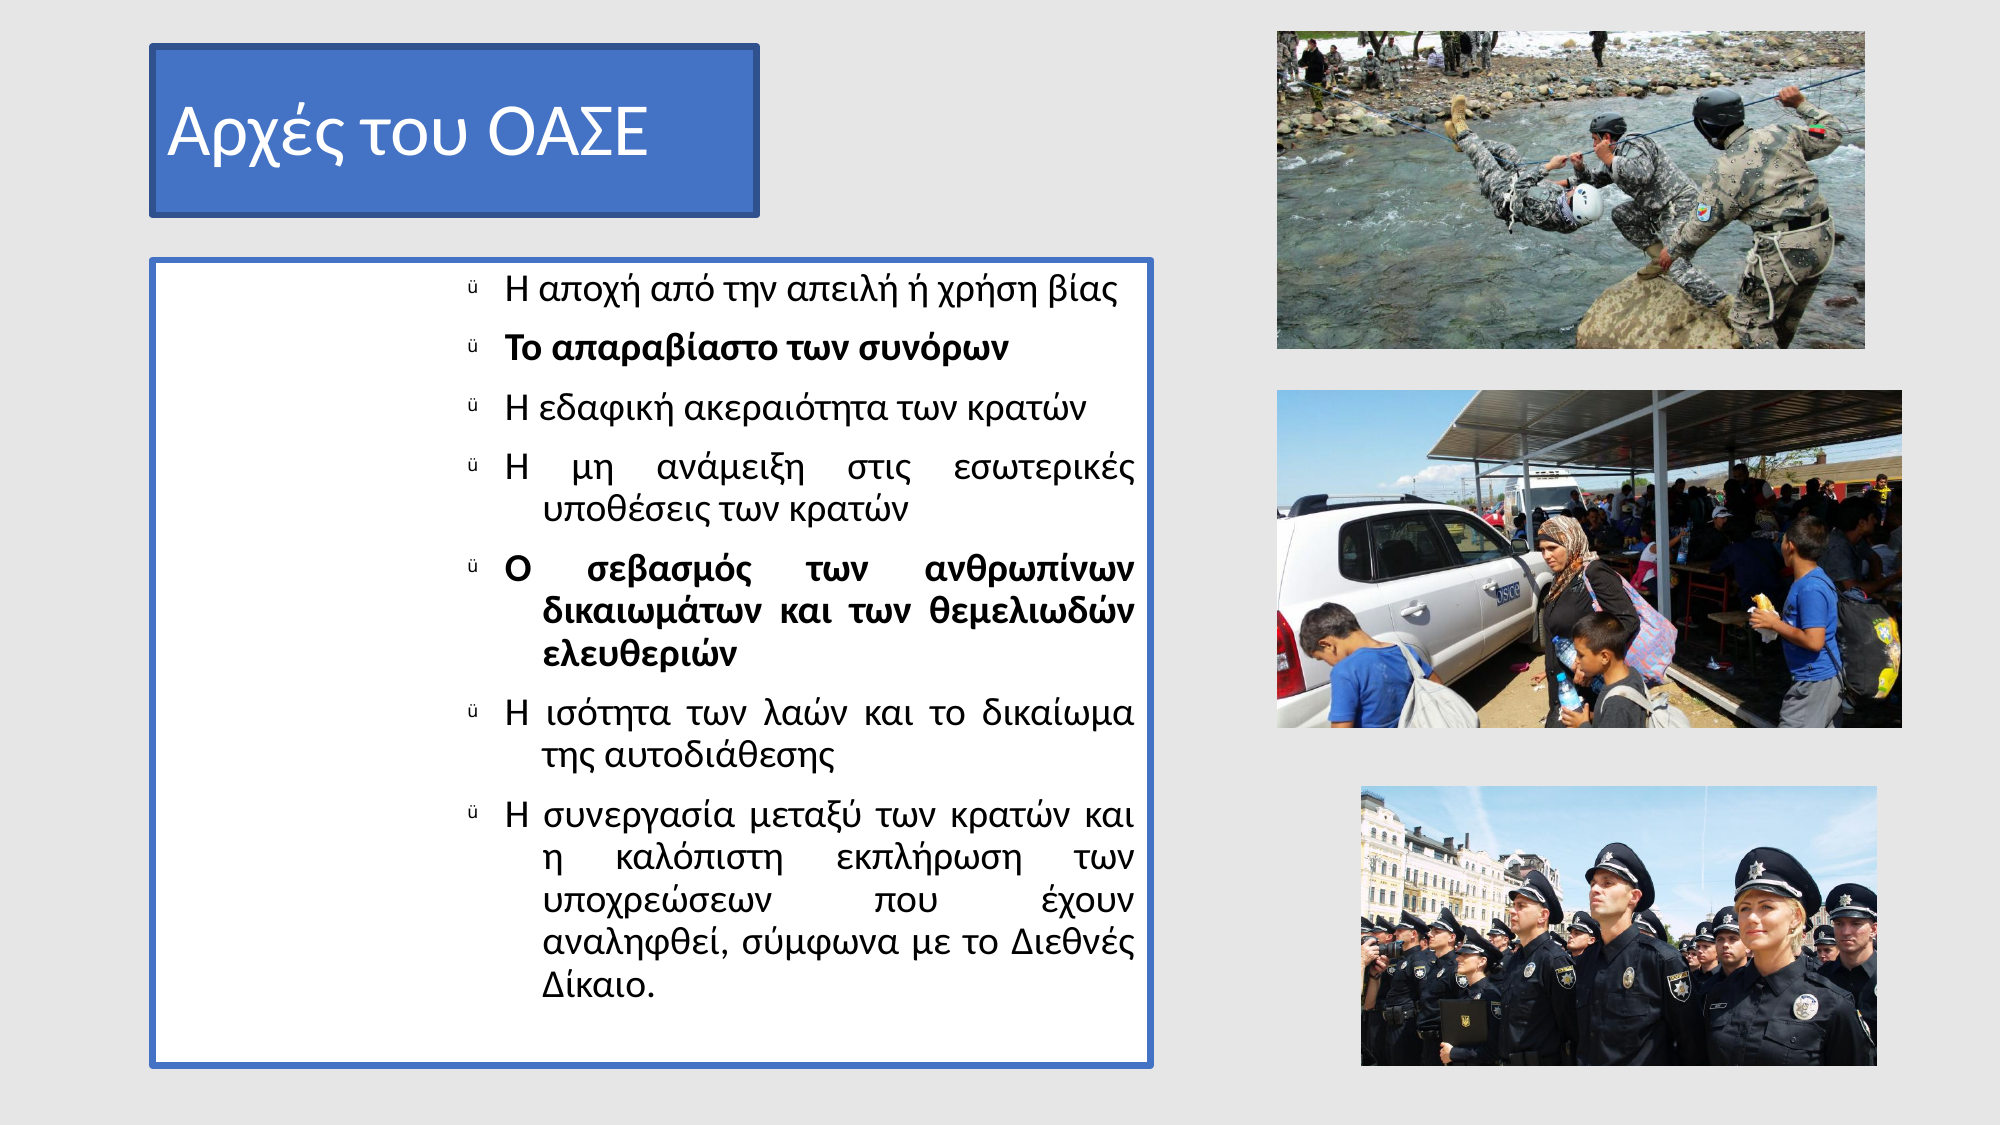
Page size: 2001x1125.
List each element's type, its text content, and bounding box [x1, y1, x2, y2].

list Η αποχή από την απειλή ή χρήση βίας Το απαραβίαστο των συνόρων Η εδαφική ακεραιότητα των κρατών Η μη ανάμειξη στις εσωτερικές υποθέσεις των κρατών Ο σεβασμός των ανθρωπίνων δικαιωμάτων και των θεμελιωδών ελευθεριών Η ισότητα των λαών και το δικαίωμα της αυτοδιάθεσης Η συνεργασία μεταξύ των κρατών και η καλόπιστη εκπλήρωση των υποχρεώσεων που έχουν αναληφθεί, σύμφωνα με το Διεθνές Δίκαιο. [152, 260, 1151, 1066]
picture [1277, 31, 1865, 349]
picture [1277, 390, 1902, 728]
picture [1361, 787, 1877, 1066]
title Αρχές του ΟΑΣΕ [152, 46, 757, 215]
